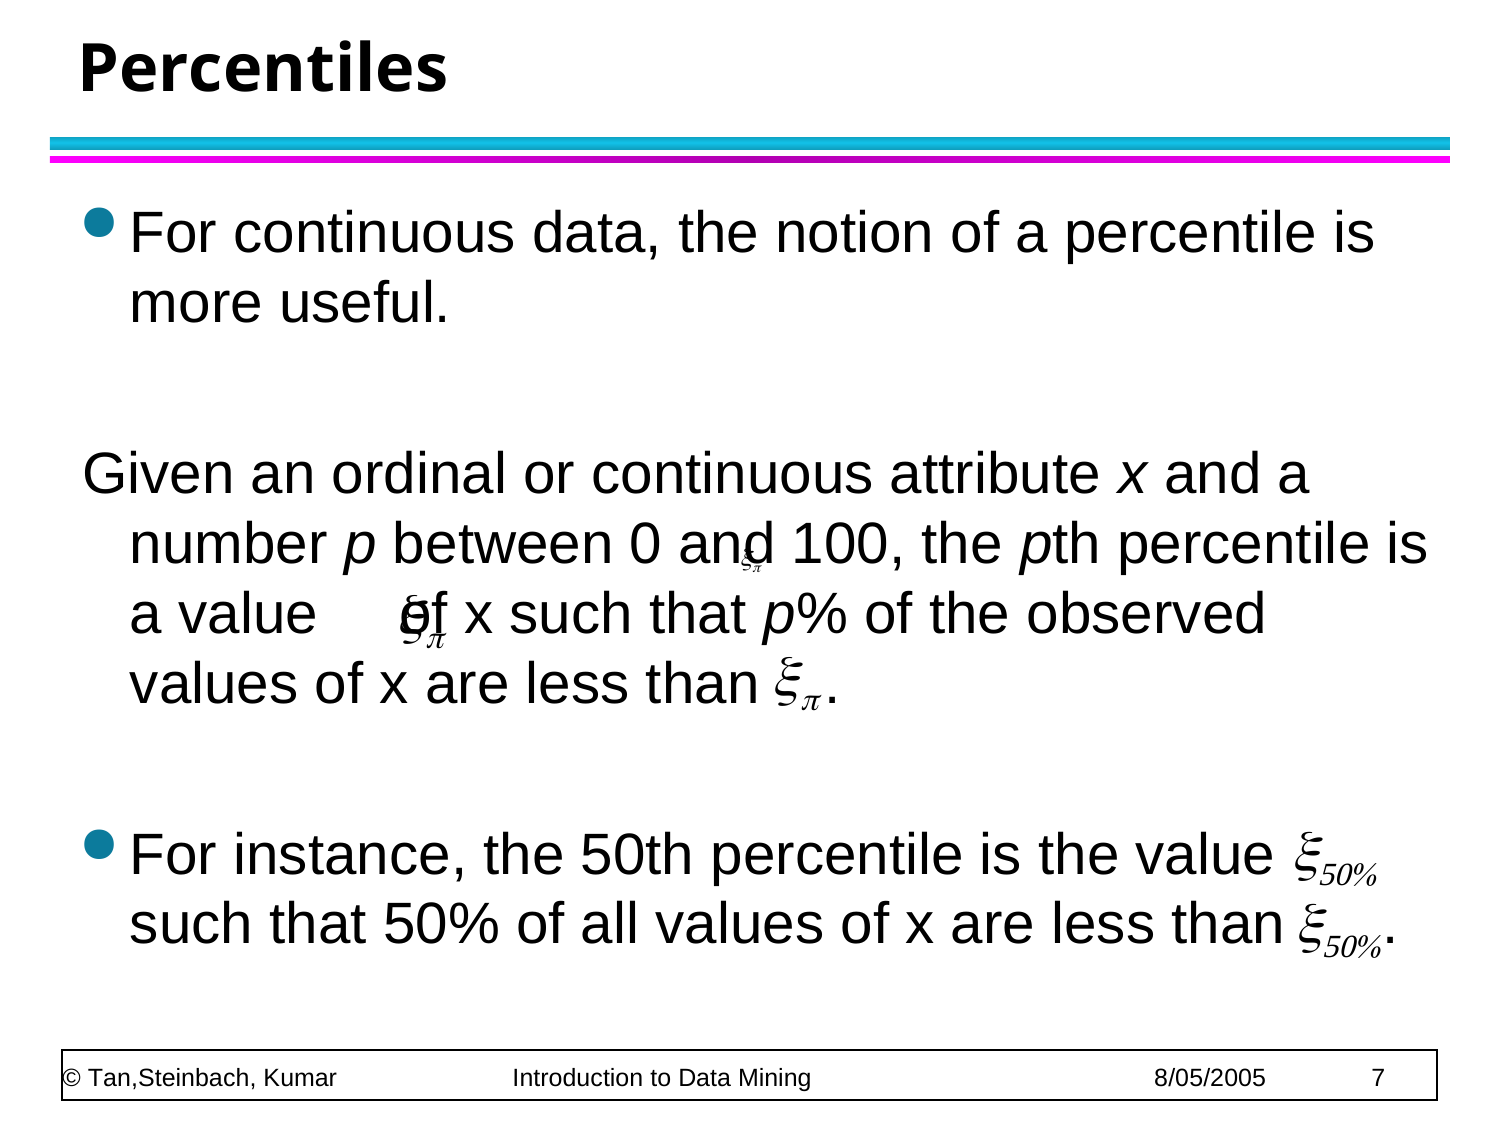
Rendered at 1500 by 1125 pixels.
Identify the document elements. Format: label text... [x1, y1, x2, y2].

chart [1286, 897, 1388, 963]
chart [762, 650, 828, 724]
list For continuous data, the notion of a percentile is more useful. Given an ordinal or continuous attribute x and a number p between 0 and 100, the pth percentile is a value of x such that p% of the observed values of x are less than . For instance, the 50th percentile is the value such that 50% of all values of x are less than . [67, 187, 1450, 1038]
chart [387, 588, 453, 663]
chart [1281, 825, 1384, 890]
chart [735, 545, 765, 580]
title Percentiles [62, 22, 1421, 113]
